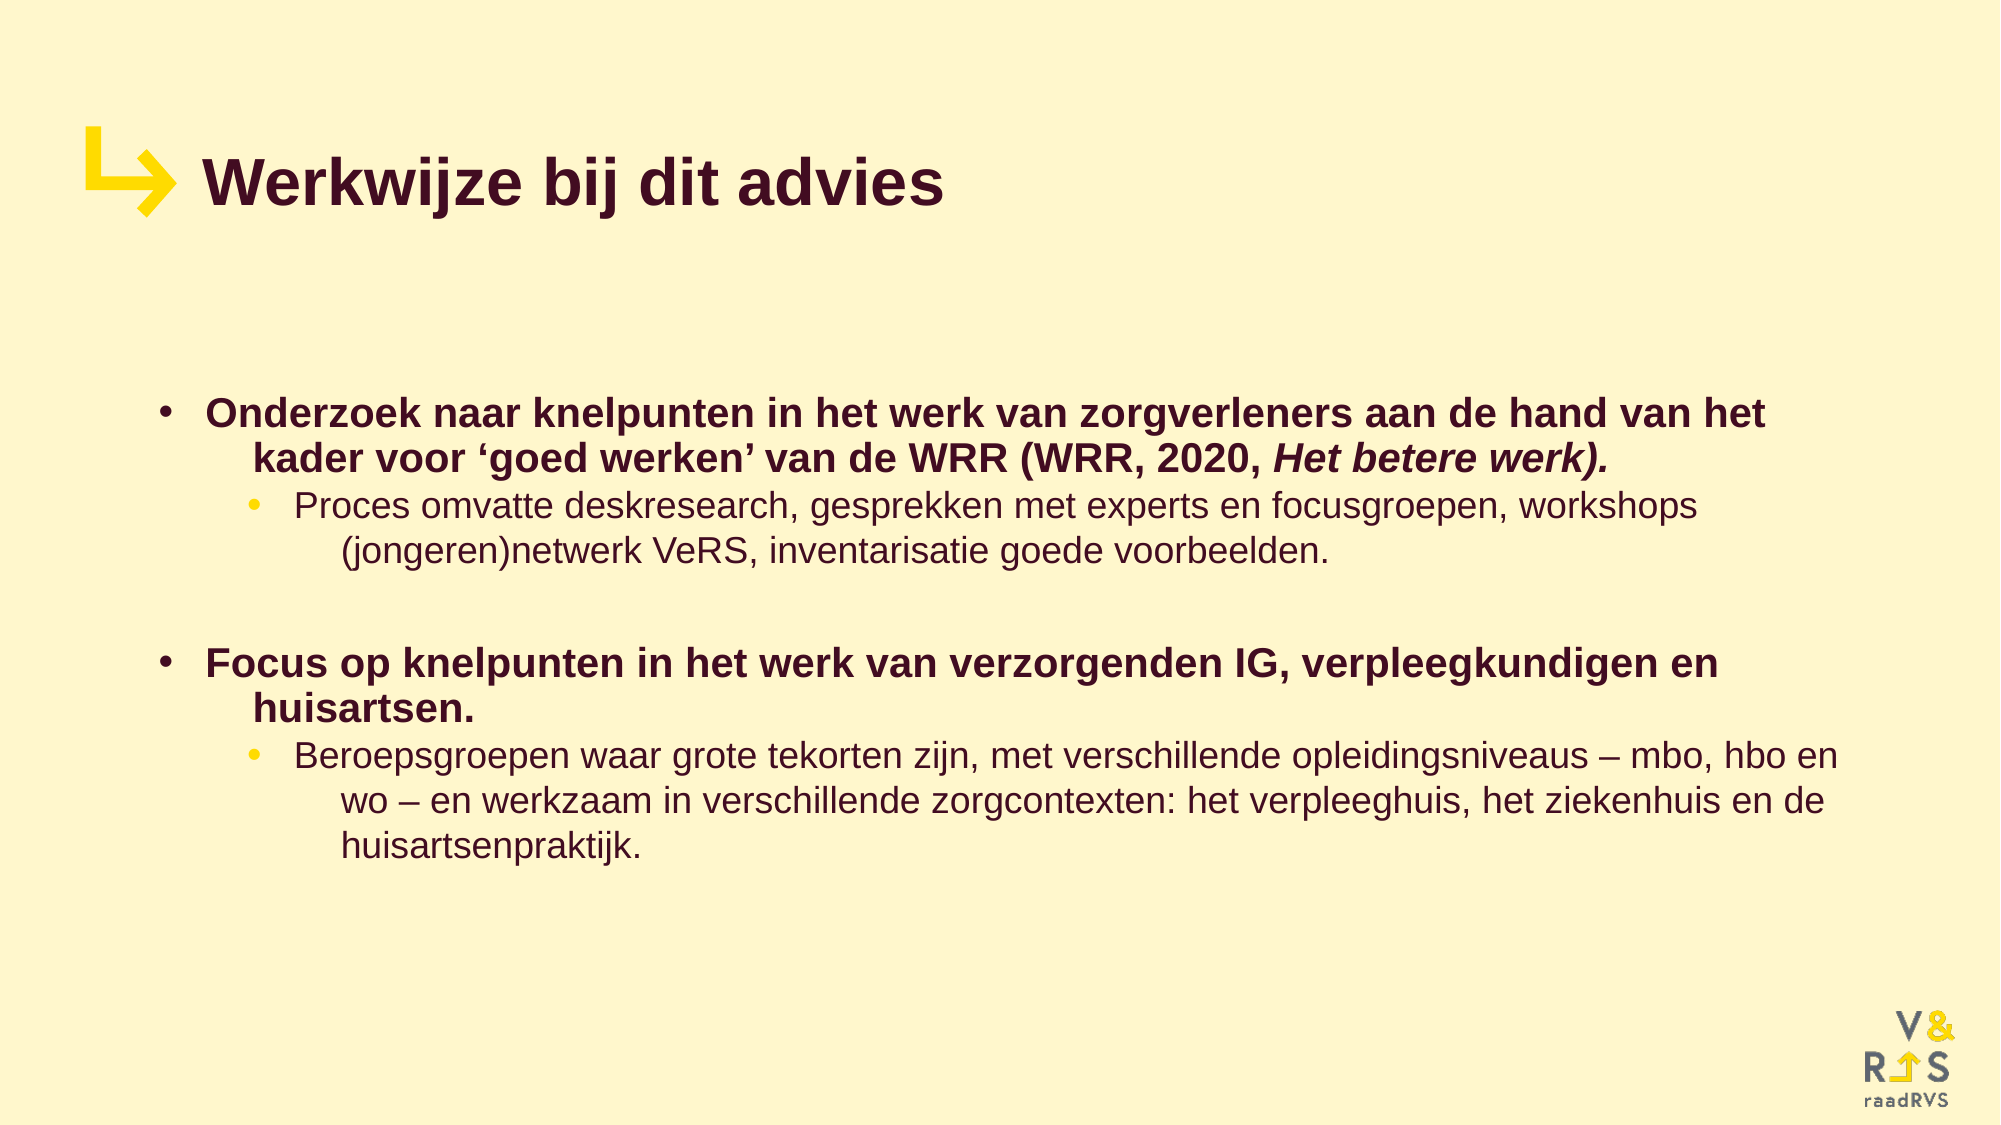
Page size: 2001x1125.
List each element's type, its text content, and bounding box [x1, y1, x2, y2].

title Werkwijze bij dit advies [202, 138, 1916, 230]
text_box Onderzoek naar knelpunten in het werk van zorgverleners aan de hand van het kader voor ‘goed werken’ van de WRR (WRR, 2020, Het betere werk). Proces omvatte deskresearch, gesprekken met experts en focusgroepen, workshops (jongeren)netwerk VeRS, inventarisatie goede voorbeelden. Focus op knelpunten in het werk van verzorgenden IG, verpleegkundigen en huisartsen. Beroepsgroepen waar grote tekorten zijn, met verschillende opleidingsniveaus – mbo, hbo en wo – en werkzaam in verschillende zorgcontexten: het verpleeghuis, het ziekenhuis en de huisartsenpraktijk. [143, 383, 1857, 1063]
